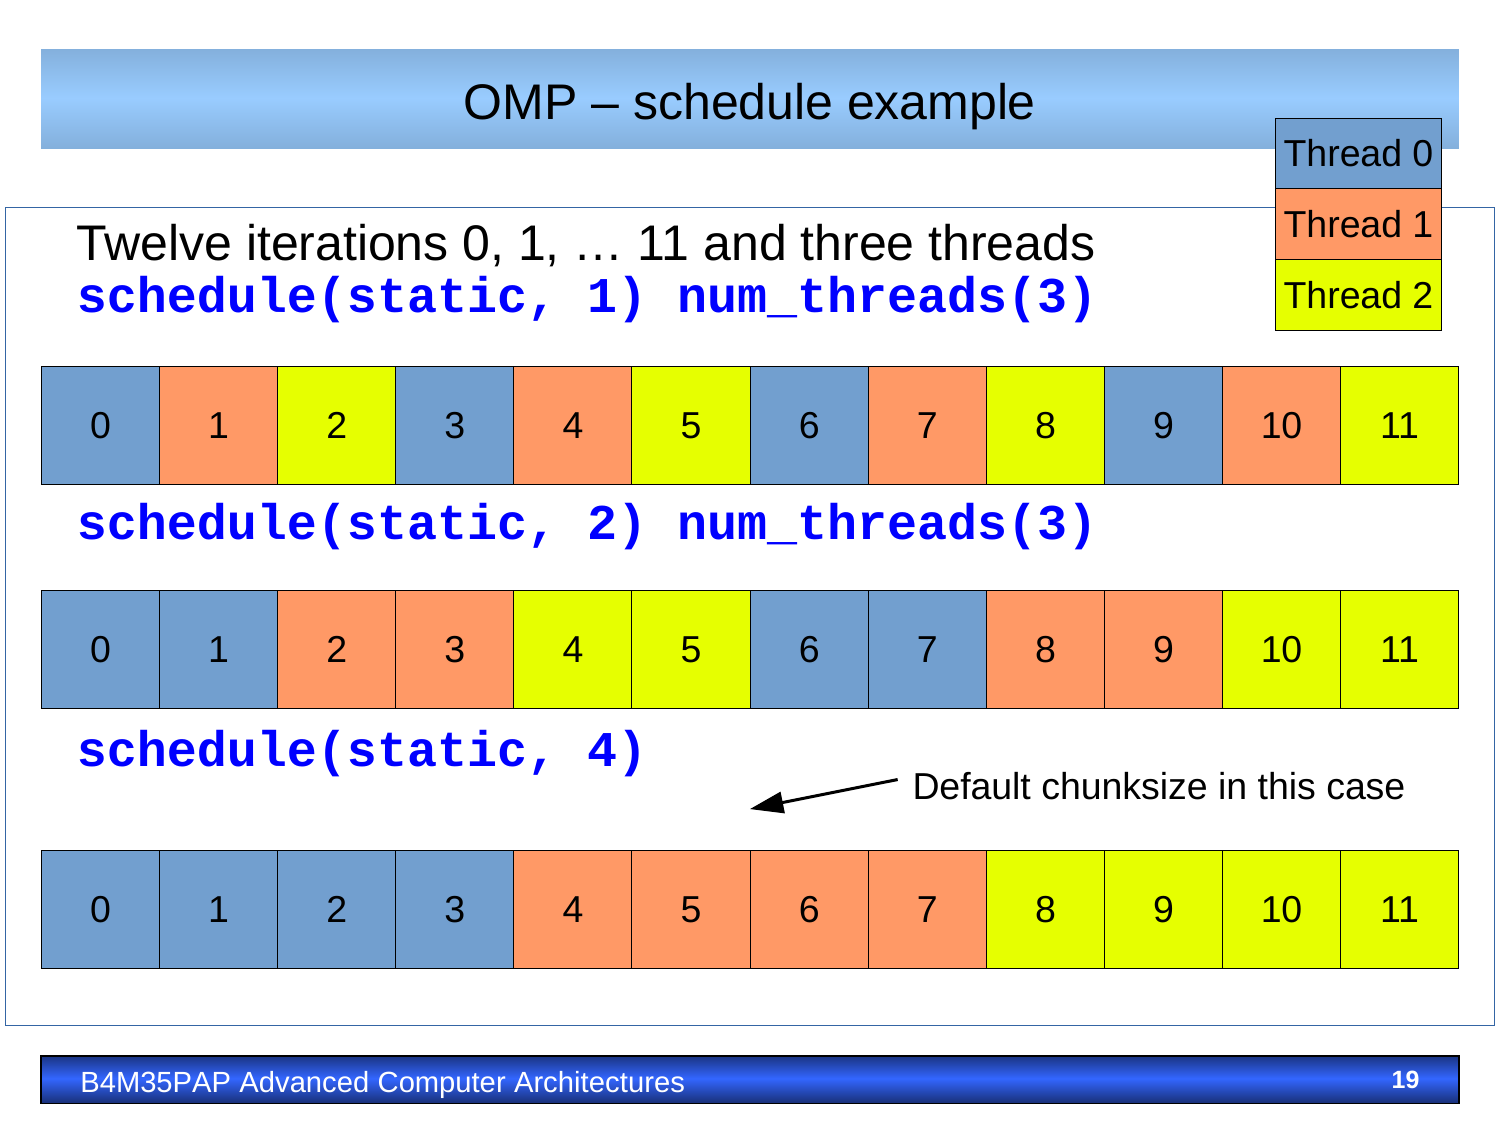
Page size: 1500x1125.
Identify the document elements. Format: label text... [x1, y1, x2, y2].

text_box 6 [750, 590, 868, 709]
title OMP – schedule example [41, 49, 1459, 149]
text_box Default chunksize in this case [897, 758, 1421, 815]
text_box 10 [1222, 366, 1340, 485]
text_box 10 [1222, 590, 1340, 709]
text_box 8 [986, 850, 1104, 969]
text_box Thread 0 [1275, 118, 1442, 188]
text_box 11 [1340, 366, 1459, 485]
text_box Thread 2 [1275, 259, 1442, 331]
text_box 7 [868, 590, 986, 709]
text_box 4 [514, 850, 632, 969]
text_box 9 [1105, 590, 1222, 709]
text_box 9 [1104, 850, 1223, 969]
text_box 3 [395, 850, 514, 969]
text_box 11 [1340, 850, 1459, 969]
text_box 3 [396, 590, 513, 709]
text_box 4 [513, 366, 631, 485]
text_box 1 [159, 366, 277, 485]
text_box 0 [41, 590, 159, 709]
text_box 5 [631, 590, 750, 709]
text_box 7 [868, 366, 986, 485]
text_box Twelve iterations 0, 1, … 11 and three threads schedule(static, 1) num_threads(3) schedule(static, 2) num_threads(3) schedule(static, 4) [5, 207, 1495, 1026]
text_box 8 [986, 590, 1105, 709]
text_box 11 [1340, 590, 1459, 709]
text_box 2 [277, 590, 396, 709]
text_box 5 [632, 850, 750, 969]
text_box 1 [159, 850, 277, 969]
text_box 1 [159, 590, 277, 709]
text_box 0 [41, 366, 159, 485]
text_box 2 [277, 850, 395, 969]
text_box 4 [513, 590, 631, 709]
text_box 6 [750, 366, 868, 485]
text_box 7 [869, 850, 986, 969]
text_box 3 [395, 366, 513, 485]
text_box Thread 1 [1275, 188, 1442, 259]
text_box 8 [986, 366, 1104, 485]
text_box 5 [631, 366, 750, 485]
text_box 2 [277, 366, 395, 485]
text_box 0 [41, 850, 159, 969]
text_box 9 [1104, 366, 1222, 485]
text_box 6 [750, 850, 869, 969]
text_box 10 [1223, 850, 1340, 969]
